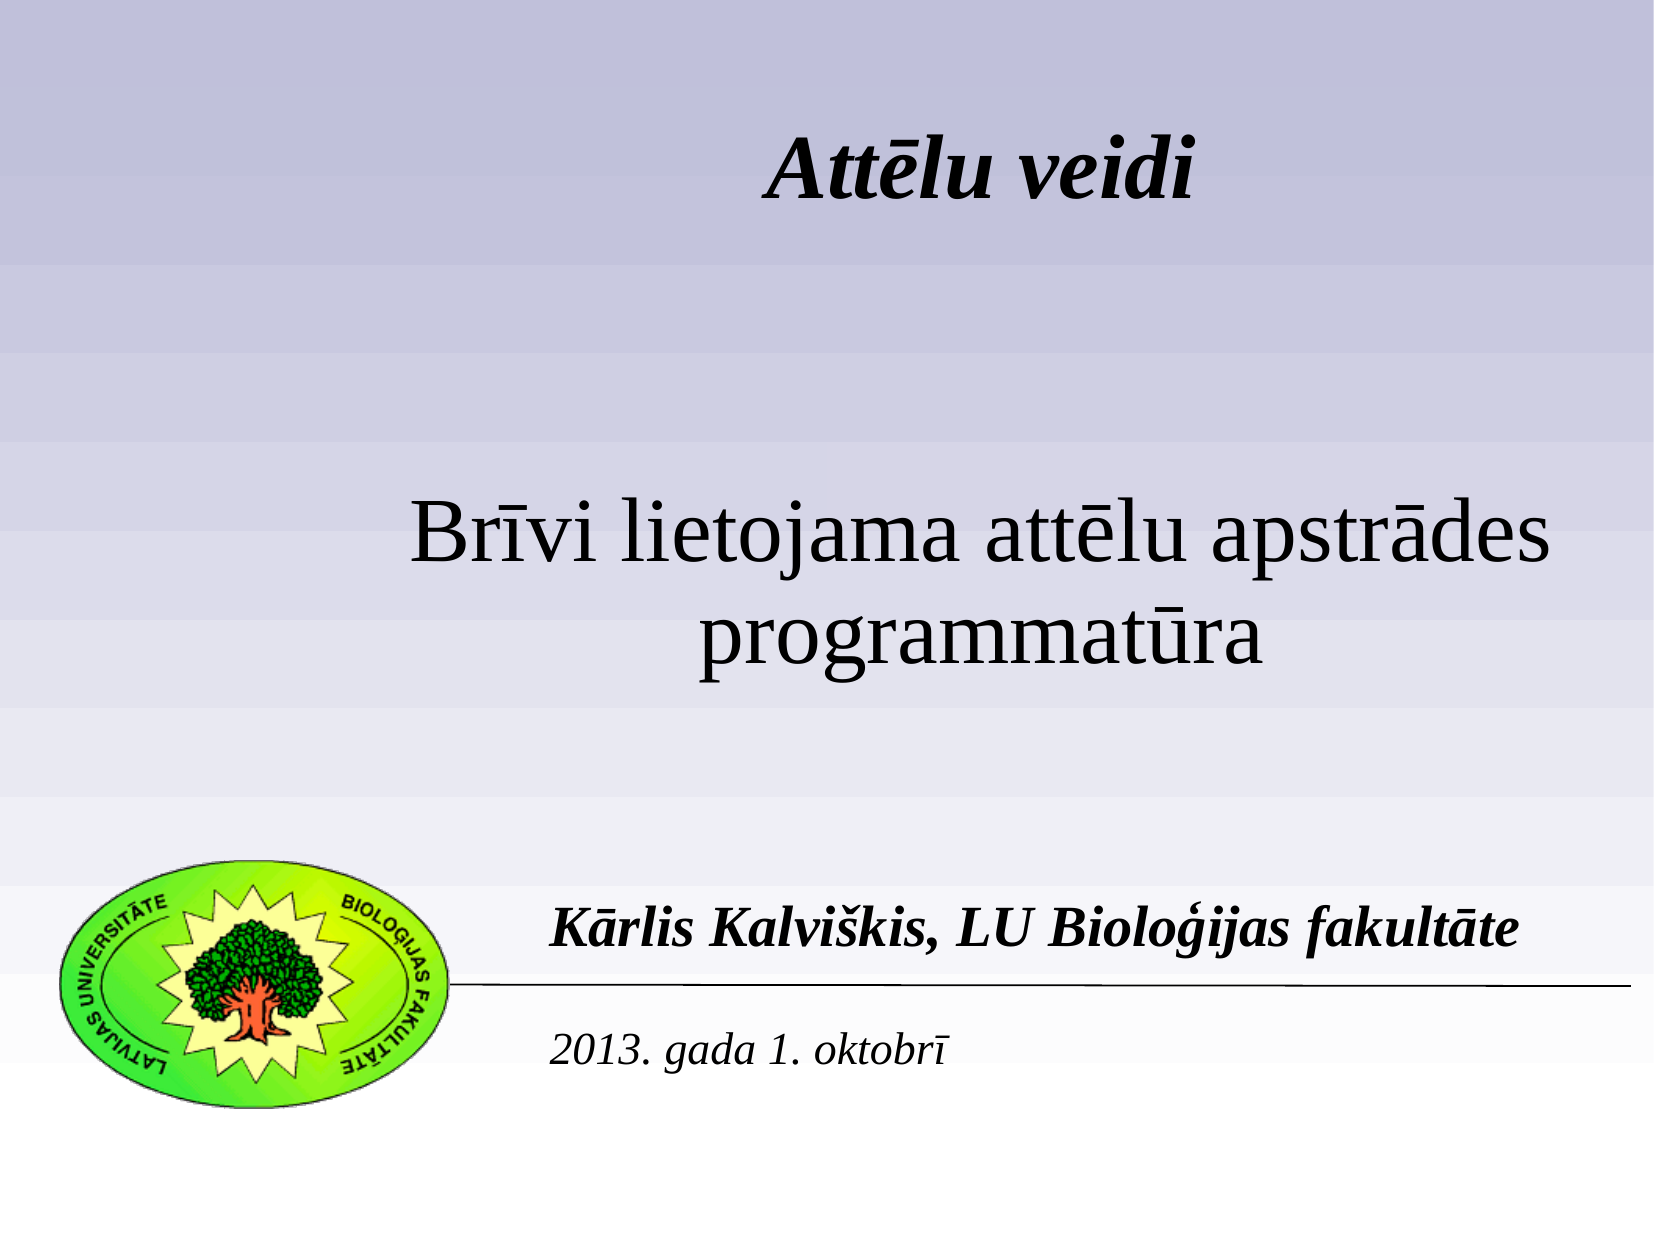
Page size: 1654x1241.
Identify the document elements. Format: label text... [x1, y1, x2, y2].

picture [0, 0, 1654, 1241]
title Brīvi lietojama attēlu apstrādes programmatūra [332, 314, 1632, 849]
